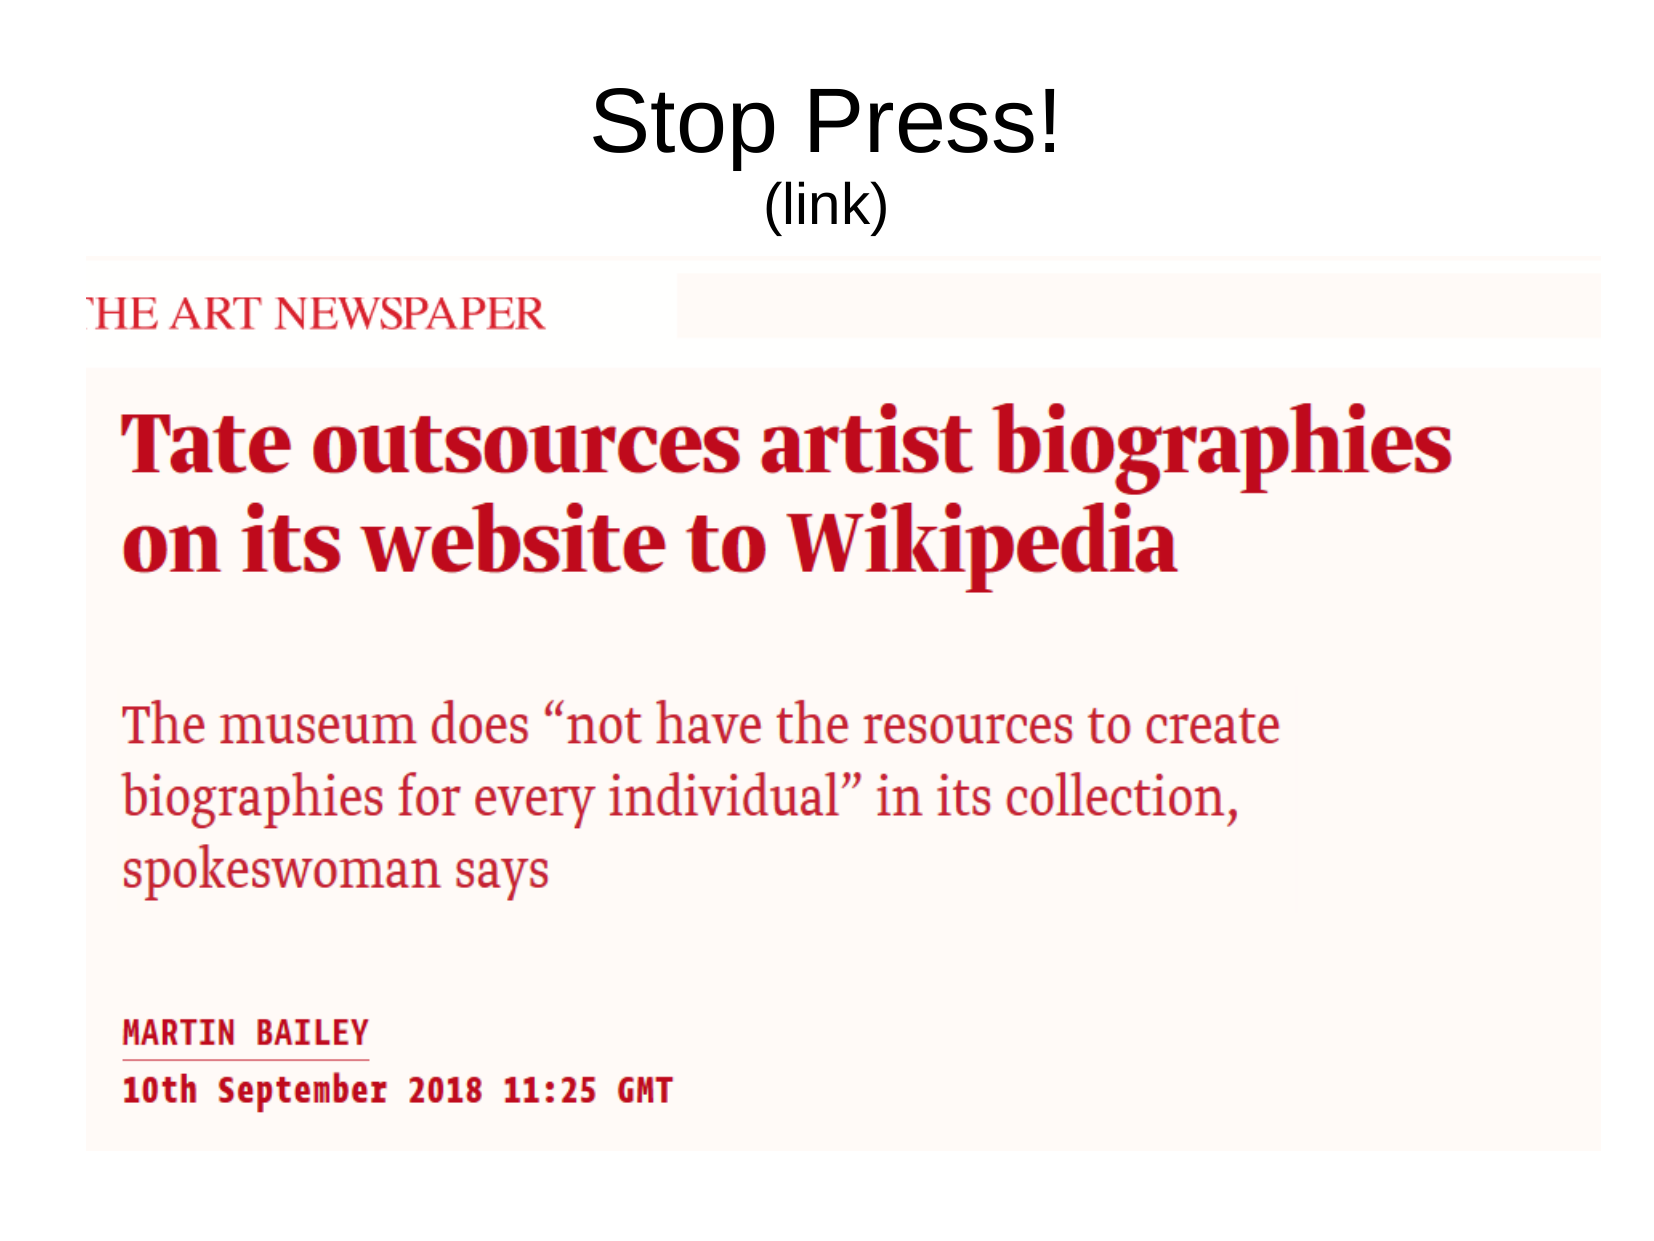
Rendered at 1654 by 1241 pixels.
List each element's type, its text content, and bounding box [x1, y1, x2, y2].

picture [86, 256, 1601, 1151]
title Stop Press! (link) [82, 49, 1571, 257]
